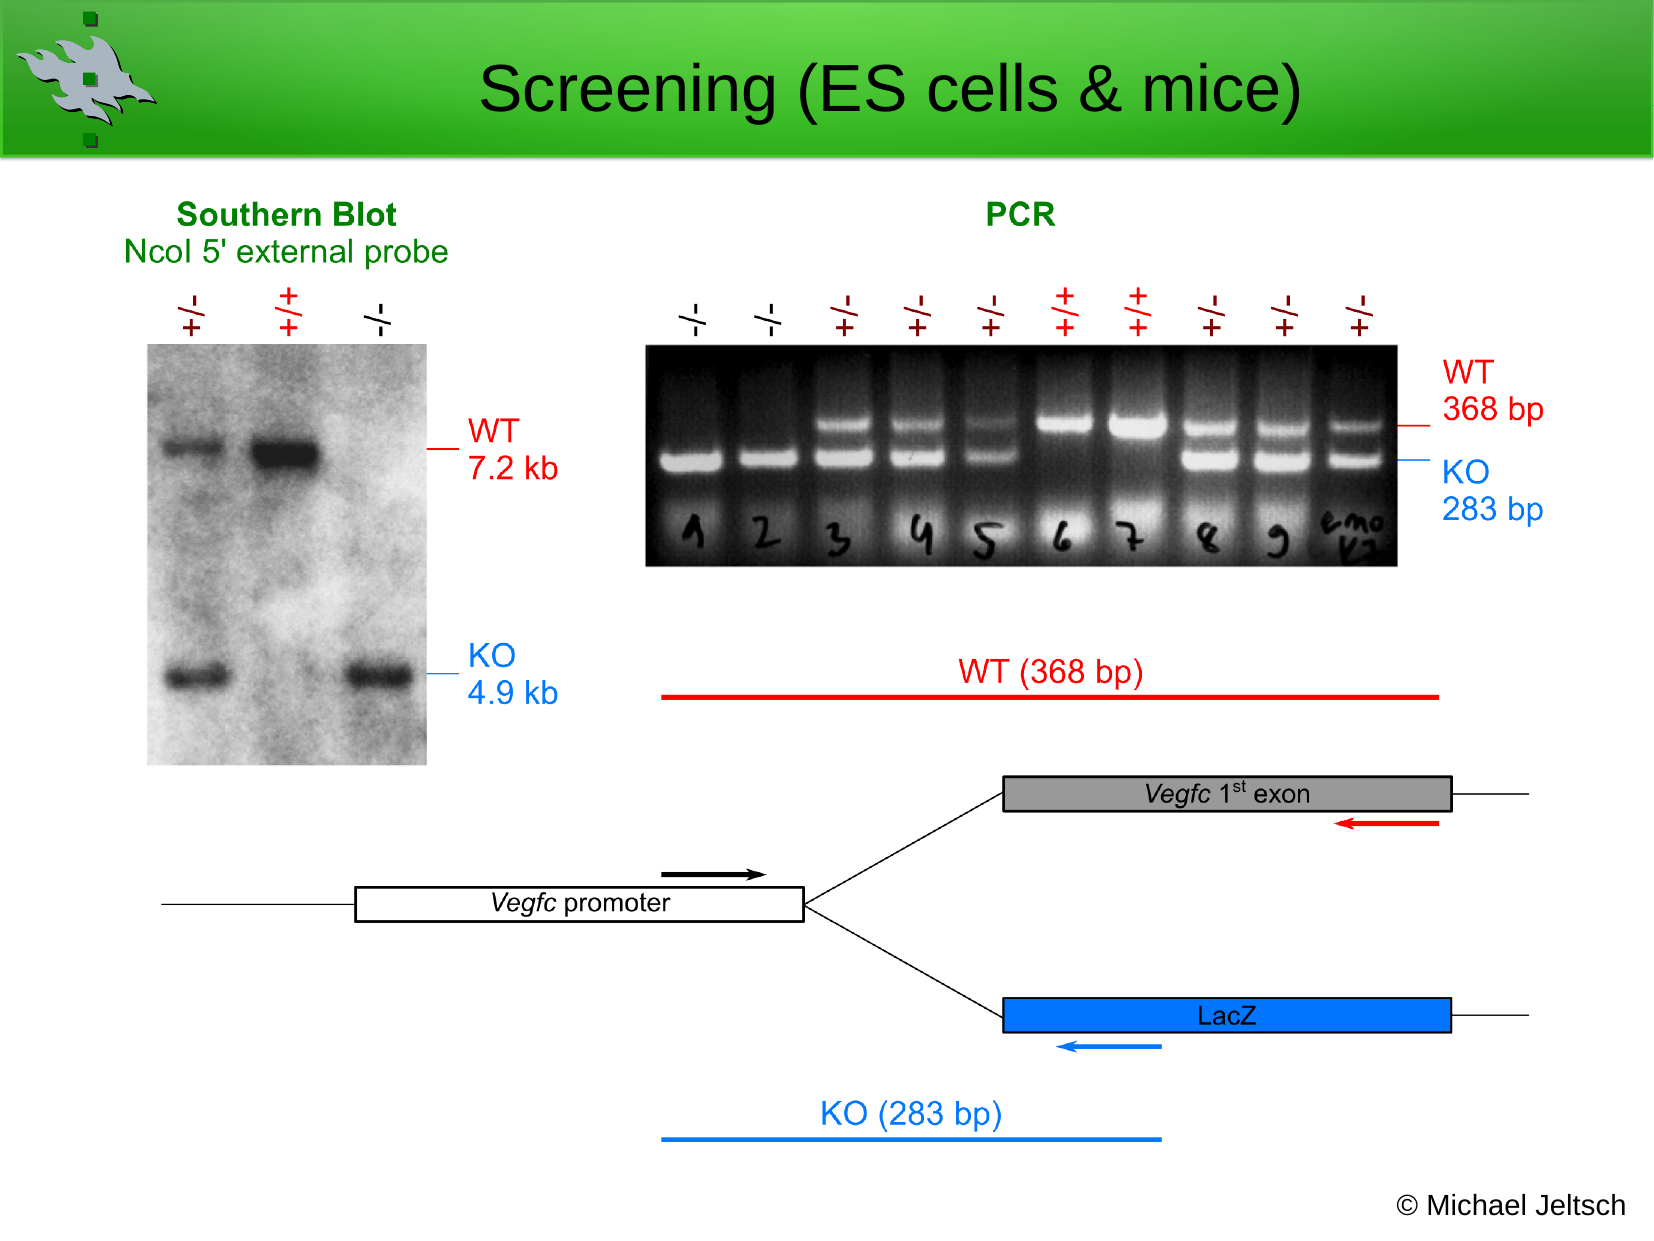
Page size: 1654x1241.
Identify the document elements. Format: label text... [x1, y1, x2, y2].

title Screening (ES cells & mice) [212, 17, 1571, 160]
picture [126, 201, 1543, 1142]
